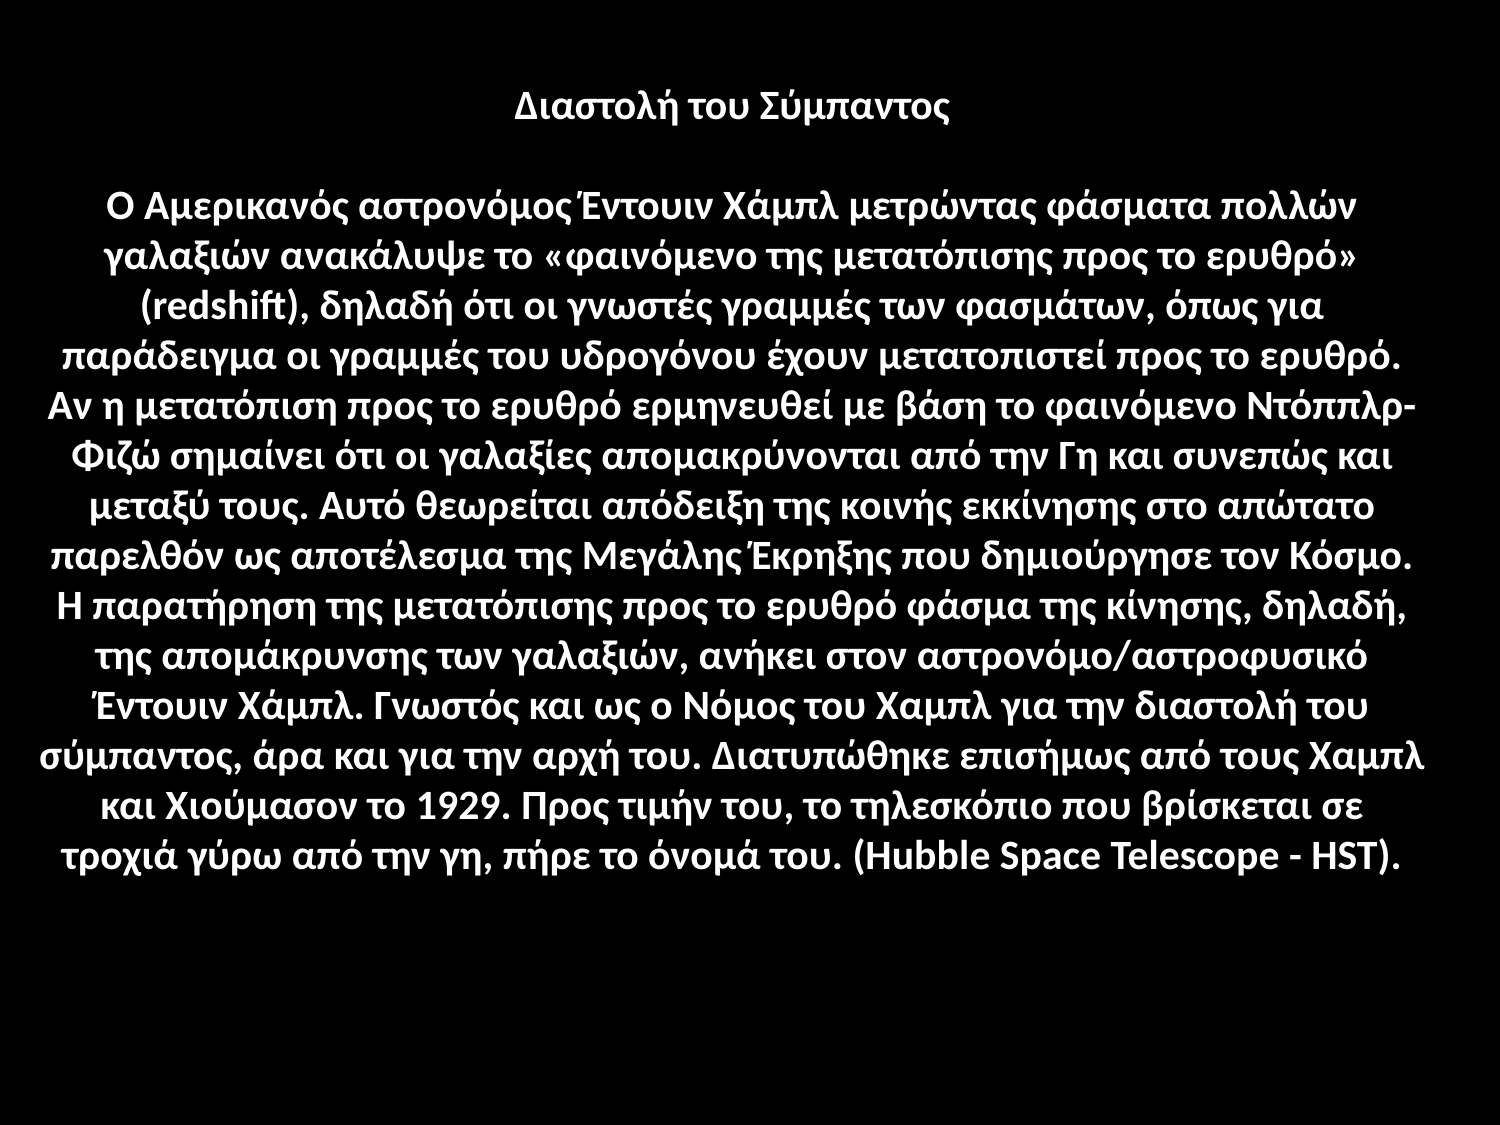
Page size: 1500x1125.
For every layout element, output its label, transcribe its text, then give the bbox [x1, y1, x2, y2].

text_box Διαστολή του Σύμπαντος Ο Αμερικανός αστρονόμος Έντουιν Χάμπλ μετρώντας φάσματα πολλών γαλαξιών ανακάλυψε το «φαινόμενο της μετατόπισης προς το ερυθρό» (redshift), δηλαδή ότι οι γνωστές γραμμές των φασμάτων, όπως για παράδειγμα οι γραμμές του υδρογόνου έχουν μετατοπιστεί προς το ερυθρό. Αν η μετατόπιση προς το ερυθρό ερμηνευθεί με βάση το φαινόμενο Ντόππλρ-Φιζώ σημαίνει ότι οι γαλαξίες απομακρύνονται από την Γη και συνεπώς και μεταξύ τους. Αυτό θεωρείται απόδειξη της κοινής εκκίνησης στο απώτατο παρελθόν ως αποτέλεσμα της Μεγάλης Έκρηξης που δημιούργησε τον Κόσμο. Η παρατήρηση της μετατόπισης προς το ερυθρό φάσμα της κίνησης, δηλαδή, της απομάκρυνσης των γαλαξιών, ανήκει στον αστρονόμο/αστροφυσικό Έντουιν Χάμπλ. Γνωστός και ως ο Νόμος του Χαμπλ για την διαστολή του σύμπαντος, άρα και για την αρχή του. Διατυπώθηκε επισήμως από τους Χαμπλ και Χιούμασον το 1929. Προς τιμήν του, το τηλεσκόπιο που βρίσκεται σε τροχιά γύρω από την γη, πήρε το όνομά του. (Hubble Space Telescope - HST). [23, 70, 1442, 886]
